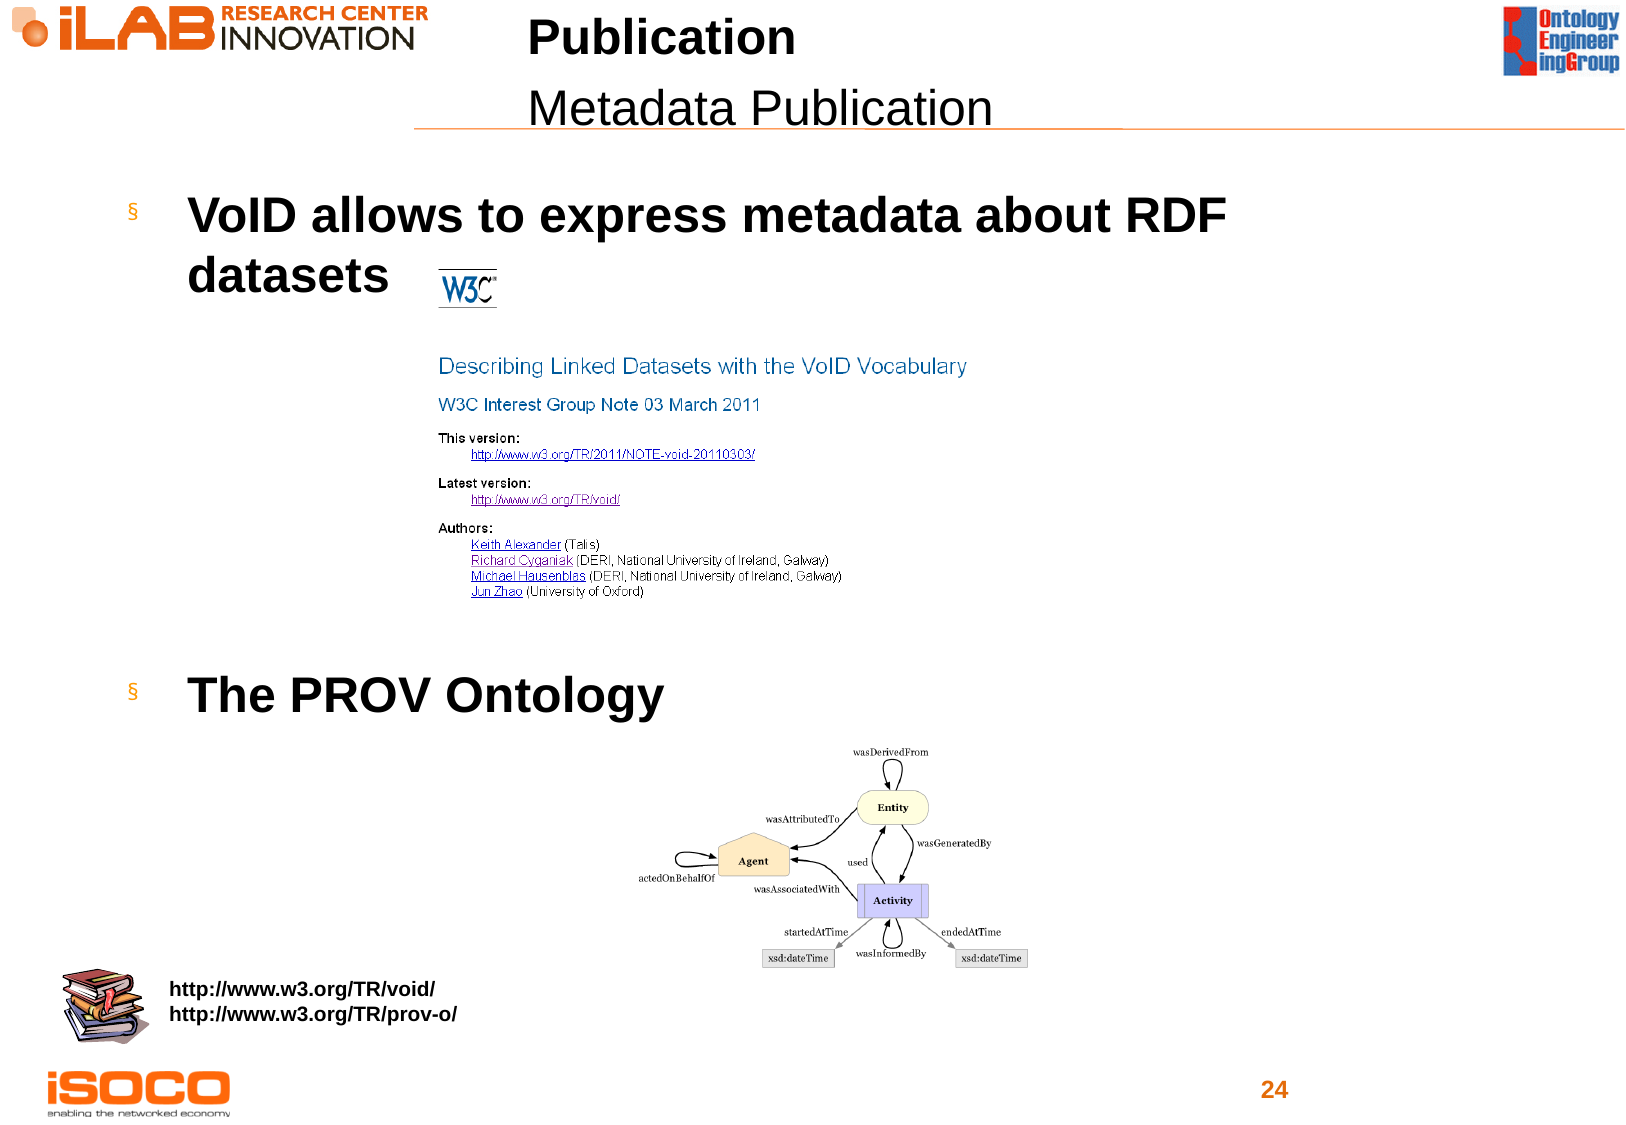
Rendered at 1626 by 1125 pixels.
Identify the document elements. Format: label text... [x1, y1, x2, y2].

picture [5, 0, 435, 55]
picture [635, 746, 1029, 969]
text_box VoID allows to express metadata about RDF datasets The PROV Ontology [112, 174, 1388, 1038]
list Metadata Publication [452, 67, 1605, 118]
picture [425, 258, 1000, 603]
picture [1501, 5, 1620, 77]
picture [62, 968, 153, 1047]
picture [47, 1071, 230, 1117]
text_box http://www.w3.org/TR/void/ http://www.w3.org/TR/prov-o/ [154, 968, 473, 1059]
list Publication [452, 0, 1605, 48]
